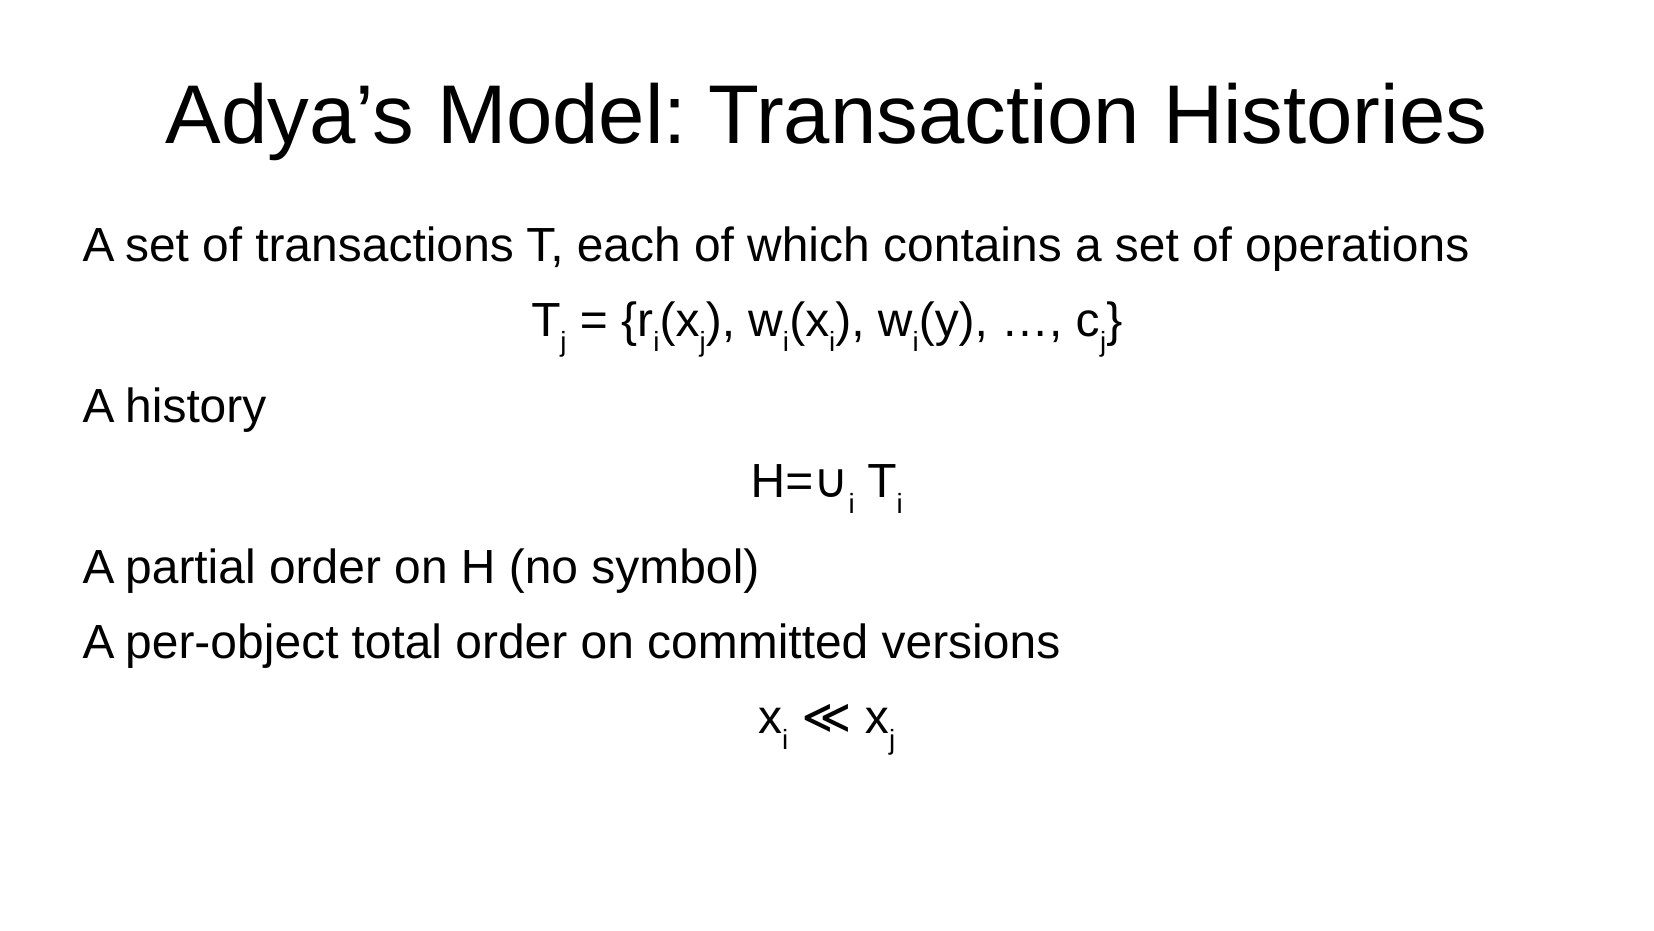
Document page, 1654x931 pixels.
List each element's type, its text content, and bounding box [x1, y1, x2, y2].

list A set of transactions T, each of which contains a set of operations Tj = {ri(xj), wi(xi), wi(y), …, cj} A history H=∪i Ti A partial order on H (no symbol) A per-object total order on committed versions xi ≪ xj [82, 217, 1571, 758]
title Adya’s Model: Transaction Histories [82, 36, 1571, 193]
